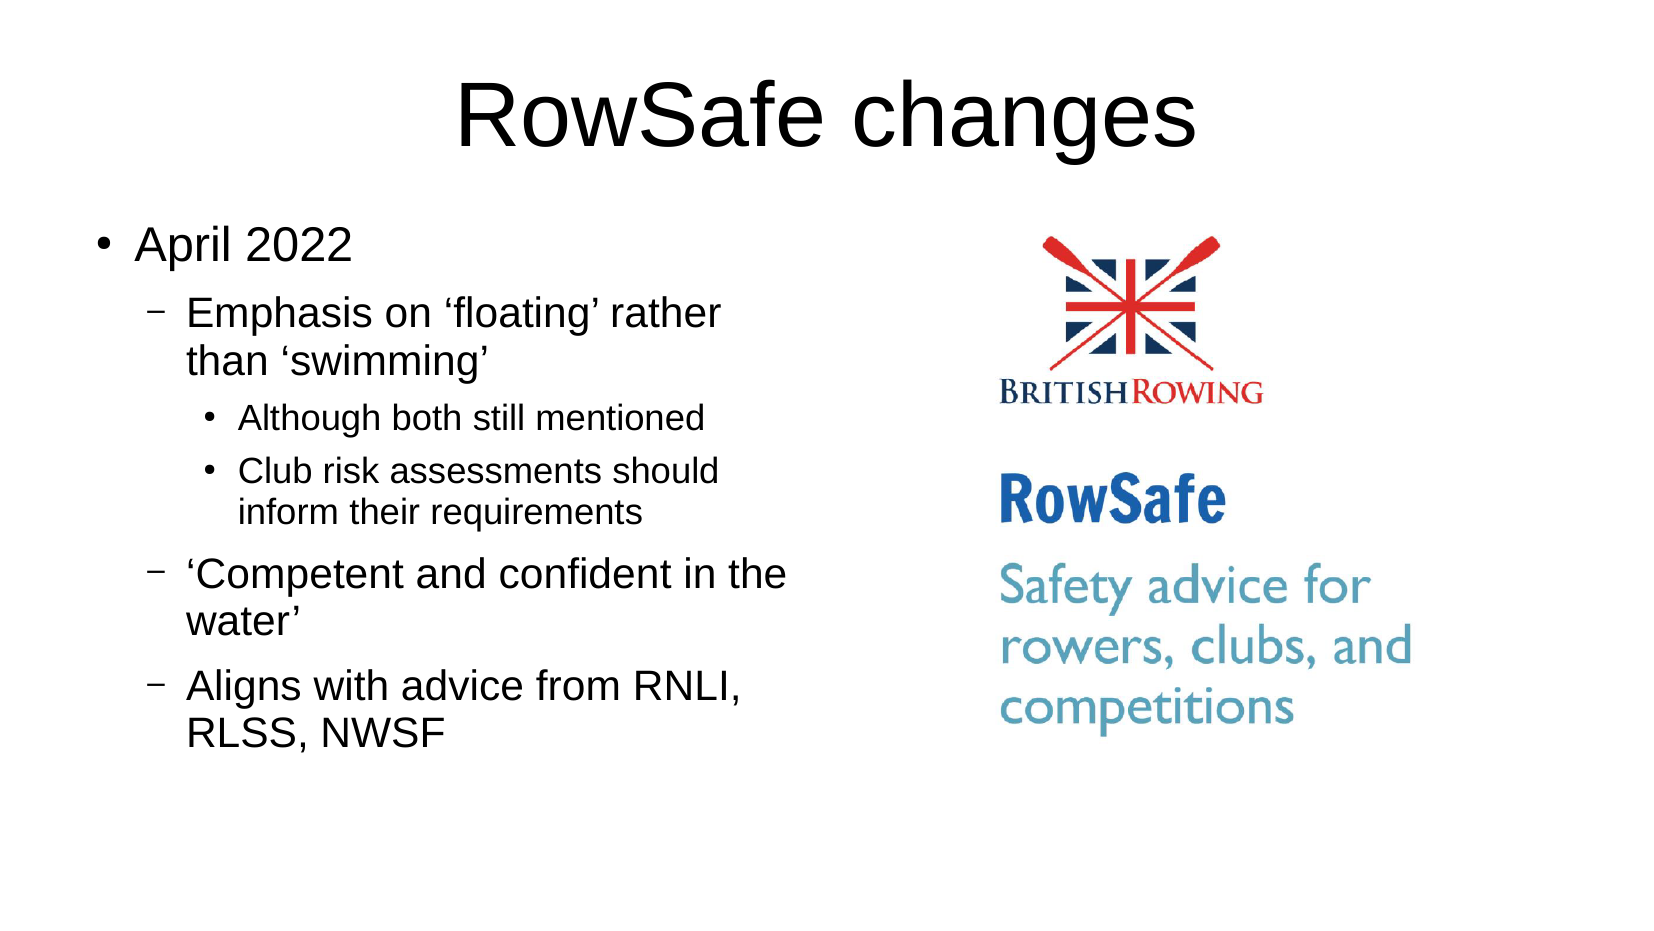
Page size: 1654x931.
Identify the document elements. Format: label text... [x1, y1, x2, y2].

picture [974, 212, 1427, 756]
list April 2022 Emphasis on ‘floating’ rather than ‘swimming’ Although both still mentioned Club risk assessments should inform their requirements ‘Competent and confident in the water’ Aligns with advice from RNLI, RLSS, NWSF [82, 217, 809, 758]
title RowSafe changes [82, 37, 1571, 193]
